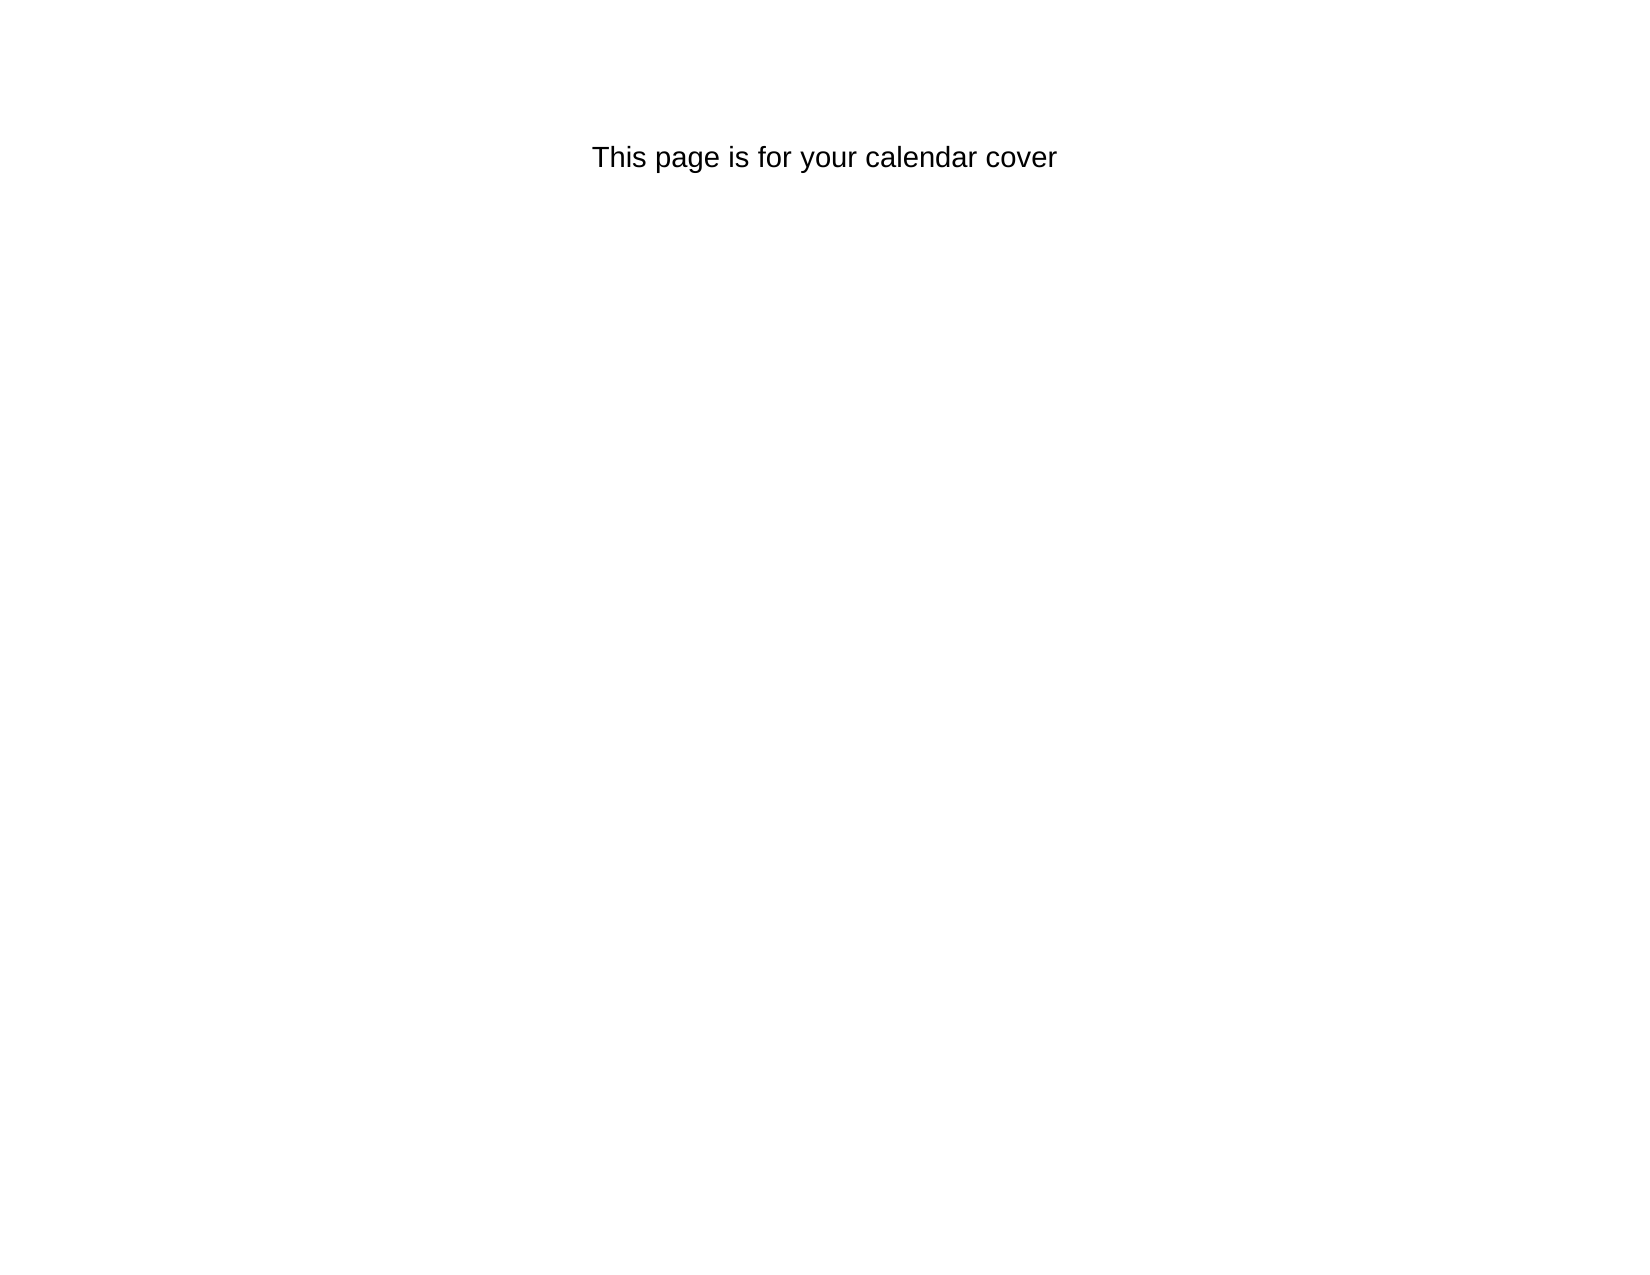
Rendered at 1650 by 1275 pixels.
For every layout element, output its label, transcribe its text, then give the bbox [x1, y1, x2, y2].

title This page is for your calendar cover [82, 50, 1568, 264]
